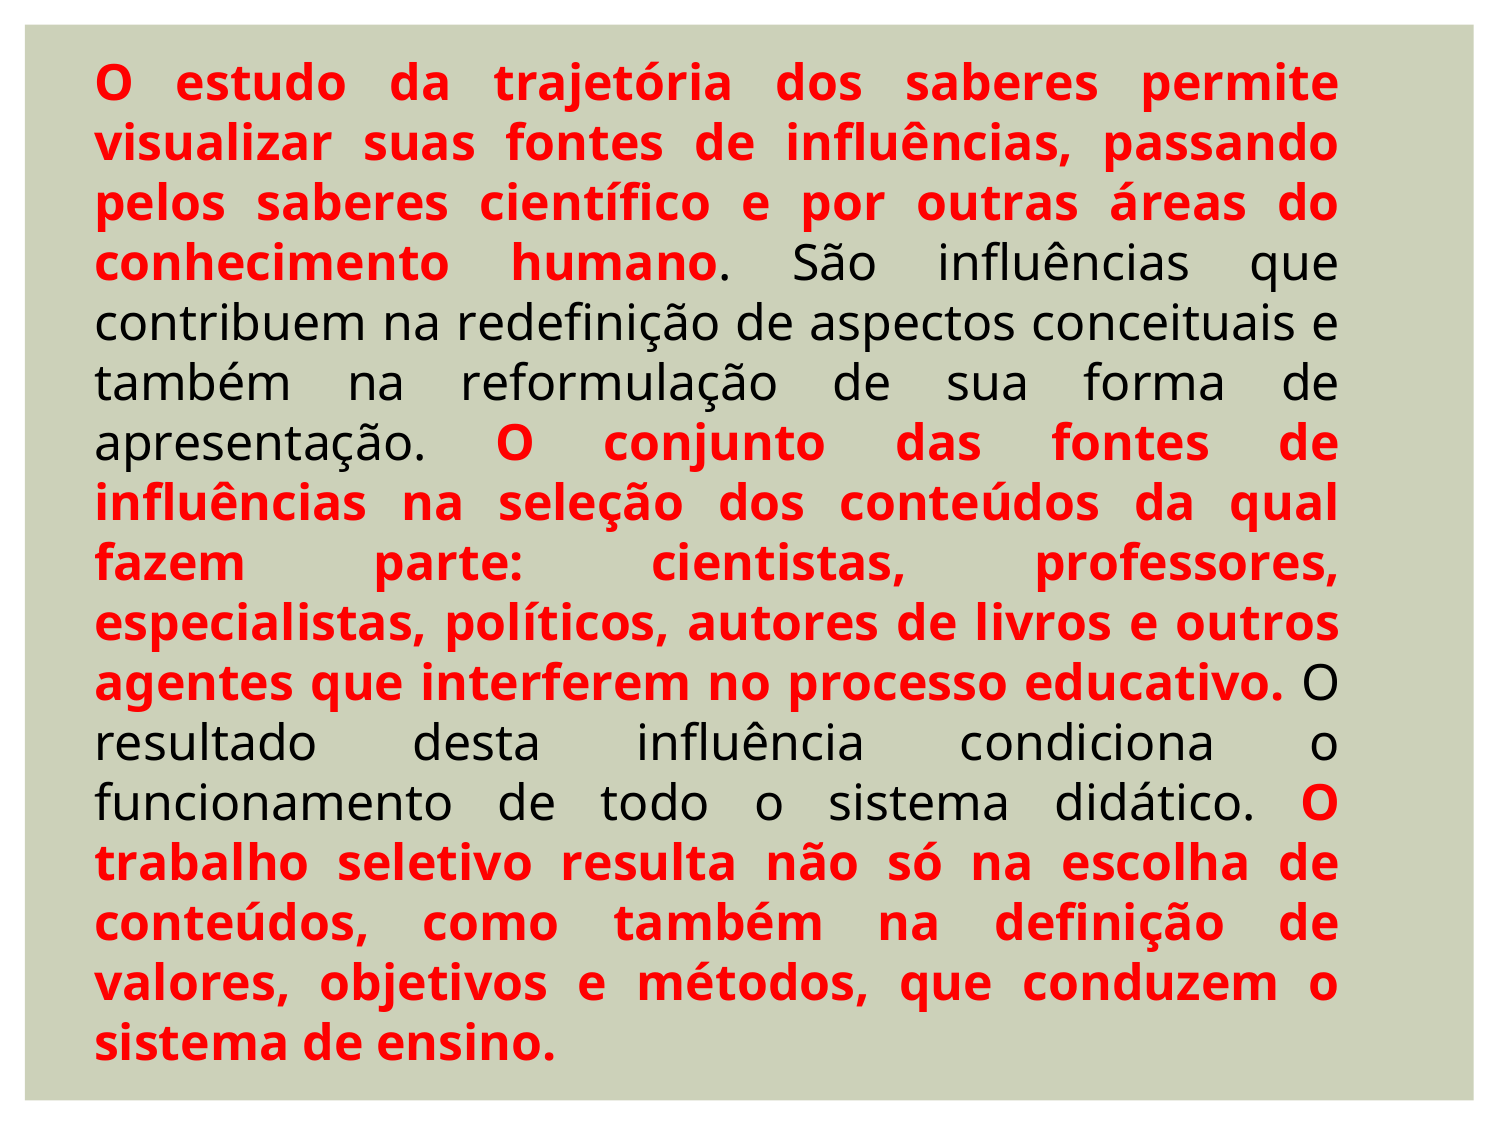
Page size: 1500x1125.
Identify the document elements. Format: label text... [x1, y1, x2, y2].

text_box O estudo da trajetória dos saberes permite visualizar suas fontes de influências, passando pelos saberes científico e por outras áreas do conhecimento humano. São influências que contribuem na redefinição de aspectos conceituais e também na reformulação de sua forma de apresentação. O conjunto das fontes de influências na seleção dos conteúdos da qual fazem parte: cientistas, professores, especialistas, políticos, autores de livros e outros agentes que interferem no processo educativo. O resultado desta influência condiciona o funcionamento de todo o sistema didático. O trabalho seletivo resulta não só na escolha de conteúdos, como também na definição de valores, objetivos e métodos, que conduzem o sistema de ensino. [79, 42, 1356, 1079]
